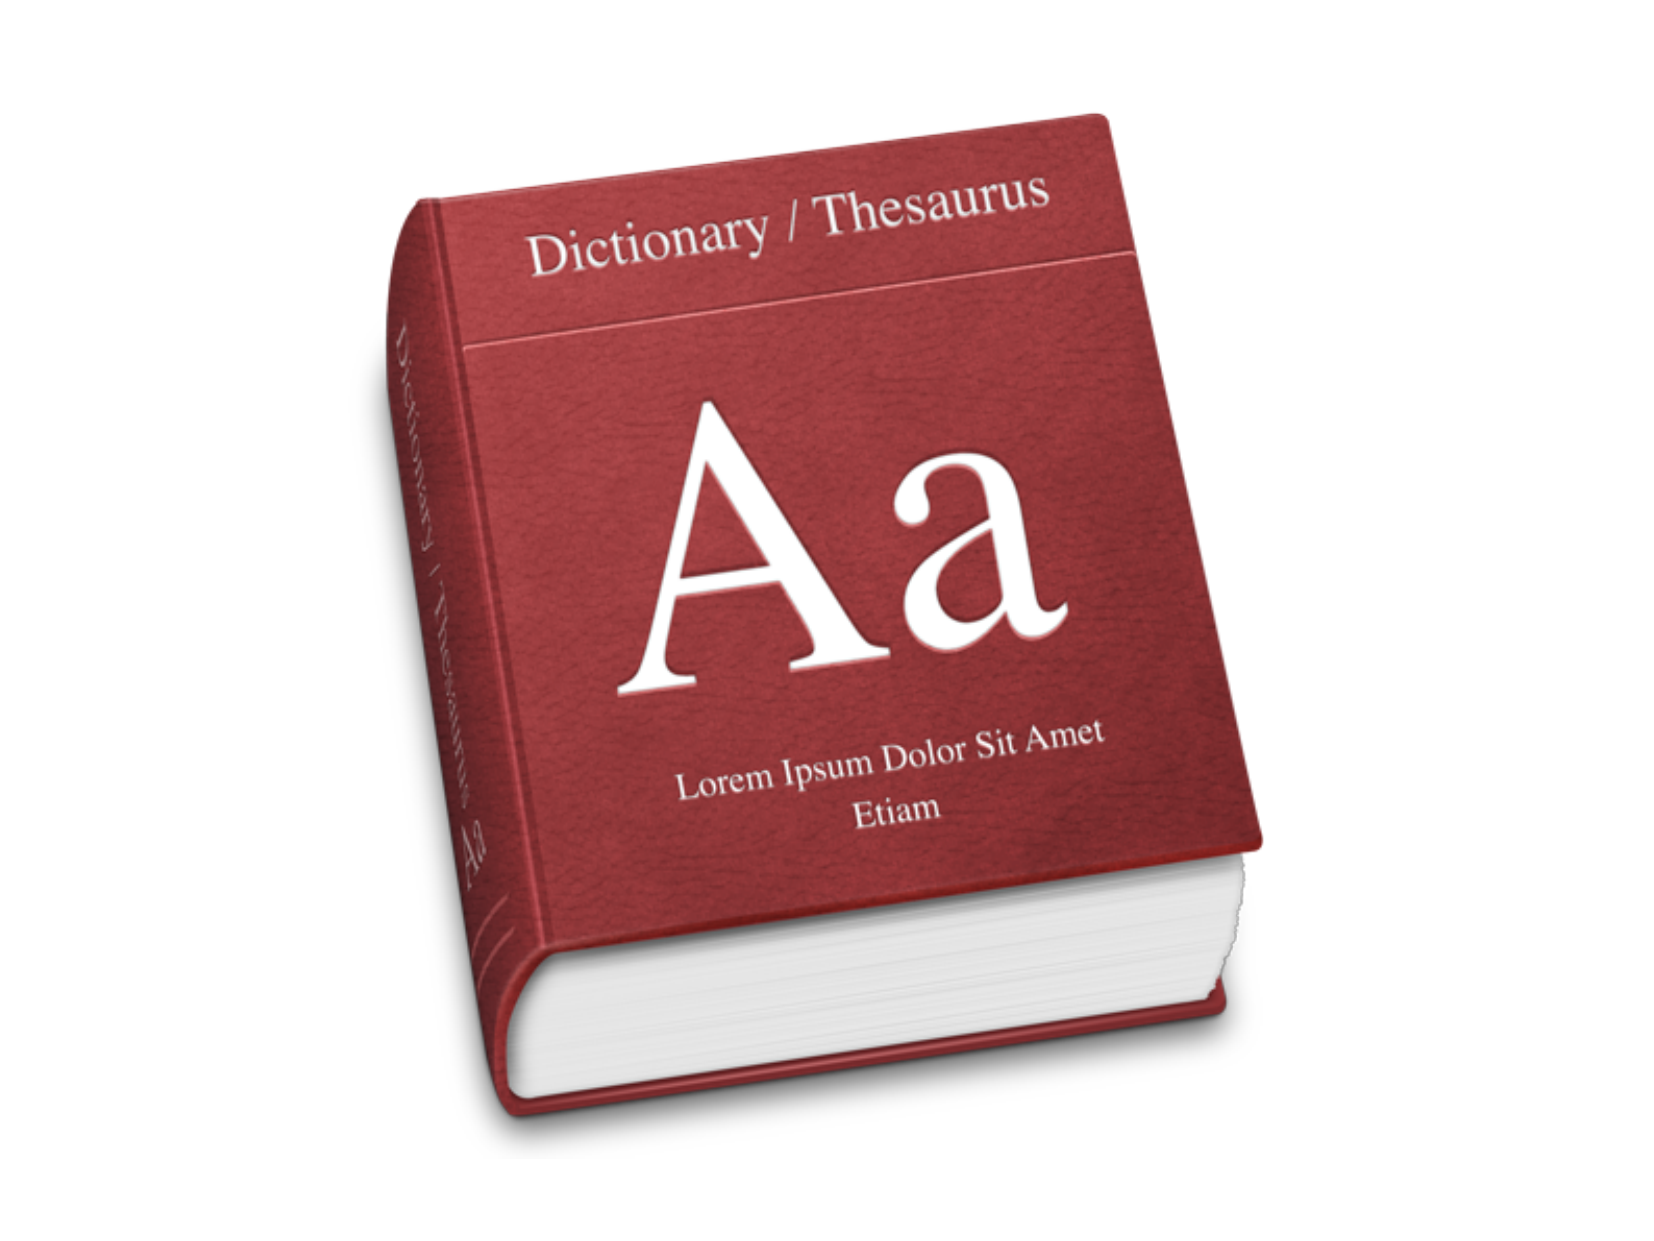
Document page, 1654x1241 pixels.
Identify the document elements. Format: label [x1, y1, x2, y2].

picture [268, 91, 1335, 1159]
